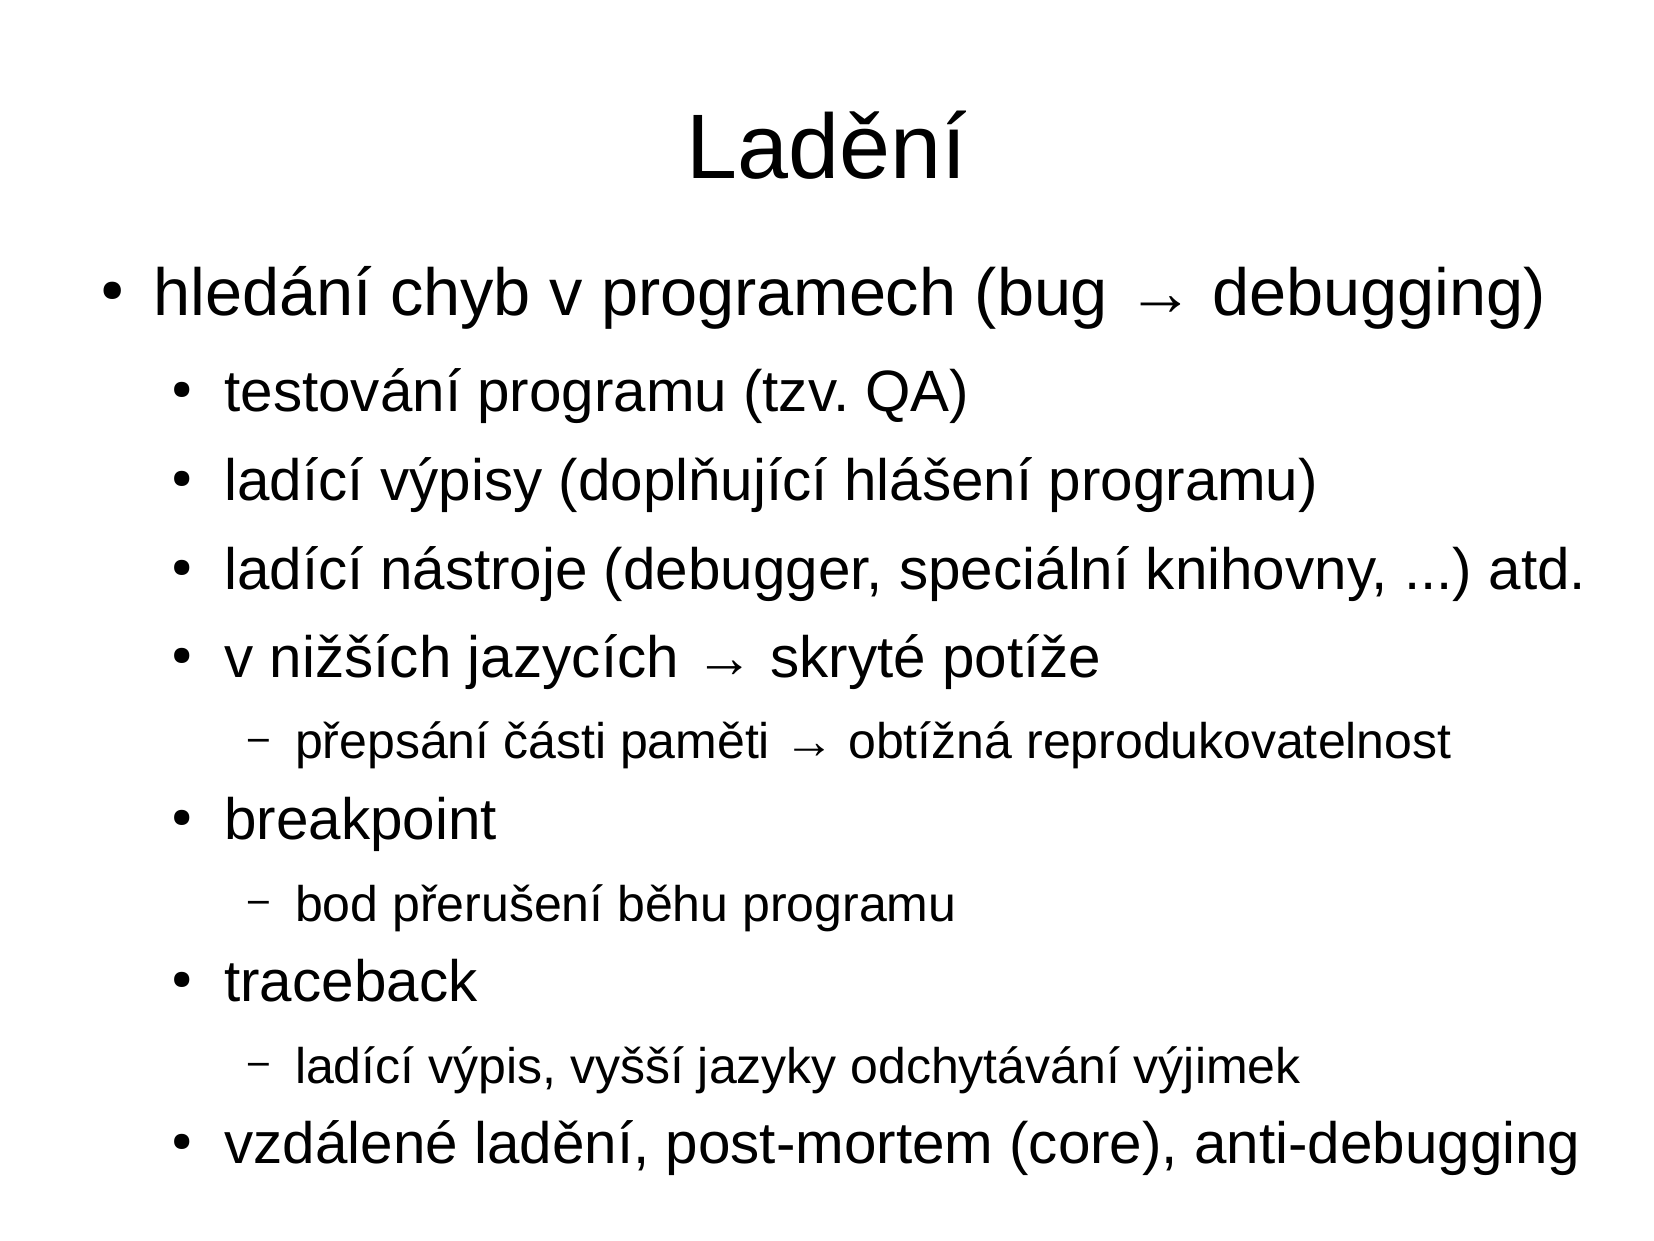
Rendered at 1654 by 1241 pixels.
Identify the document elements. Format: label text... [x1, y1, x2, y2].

title Ladění [82, 50, 1571, 244]
list hledání chyb v programech (bug → debugging) testování programu (tzv. QA) ladící výpisy (doplňující hlášení programu) ladící nástroje (debugger, speciální knihovny, ...) atd. v nižších jazycích → skryté potíže přepsání části paměti → obtížná reprodukovatelnost breakpoint bod přerušení běhu programu traceback ladící výpis, vyšší jazyky odchytávání výjimek vzdálené ladění, post-mortem (core), anti-debugging [82, 254, 1615, 1175]
